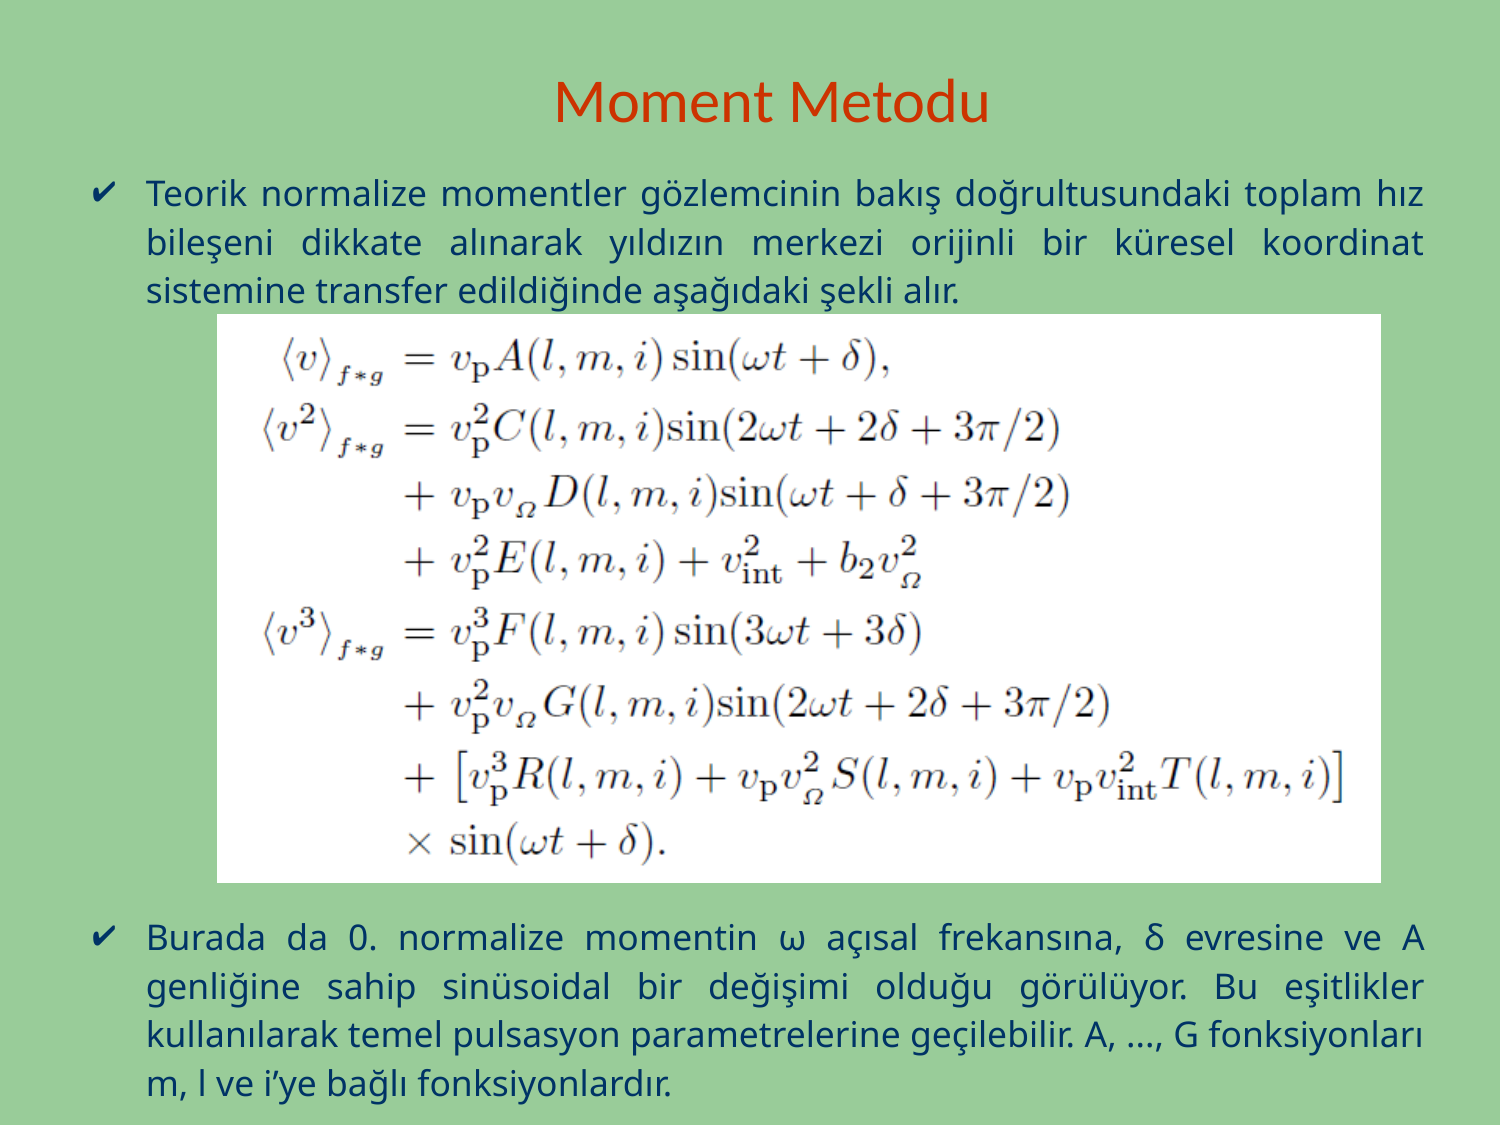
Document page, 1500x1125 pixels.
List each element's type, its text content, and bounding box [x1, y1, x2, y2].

list Teorik normalize momentler gözlemcinin bakış doğrultusundaki toplam hız bileşeni dikkate alınarak yıldızın merkezi orijinli bir küresel koordinat sistemine transfer edildiğinde aşağıdaki şekli alır. [75, 168, 1425, 299]
list Burada da 0. normalize momentin ω açısal frekansına, δ evresine ve A genliğine sahip sinüsoidal bir değişimi olduğu görülüyor. Bu eşitlikler kullanılarak temel pulsasyon parametrelerine geçilebilir. A, ..., G fonksiyonları m, l ve i’ye bağlı fonksiyonlardır. [75, 912, 1426, 1086]
picture [217, 314, 1381, 883]
title Moment Metodu [135, 23, 1410, 168]
